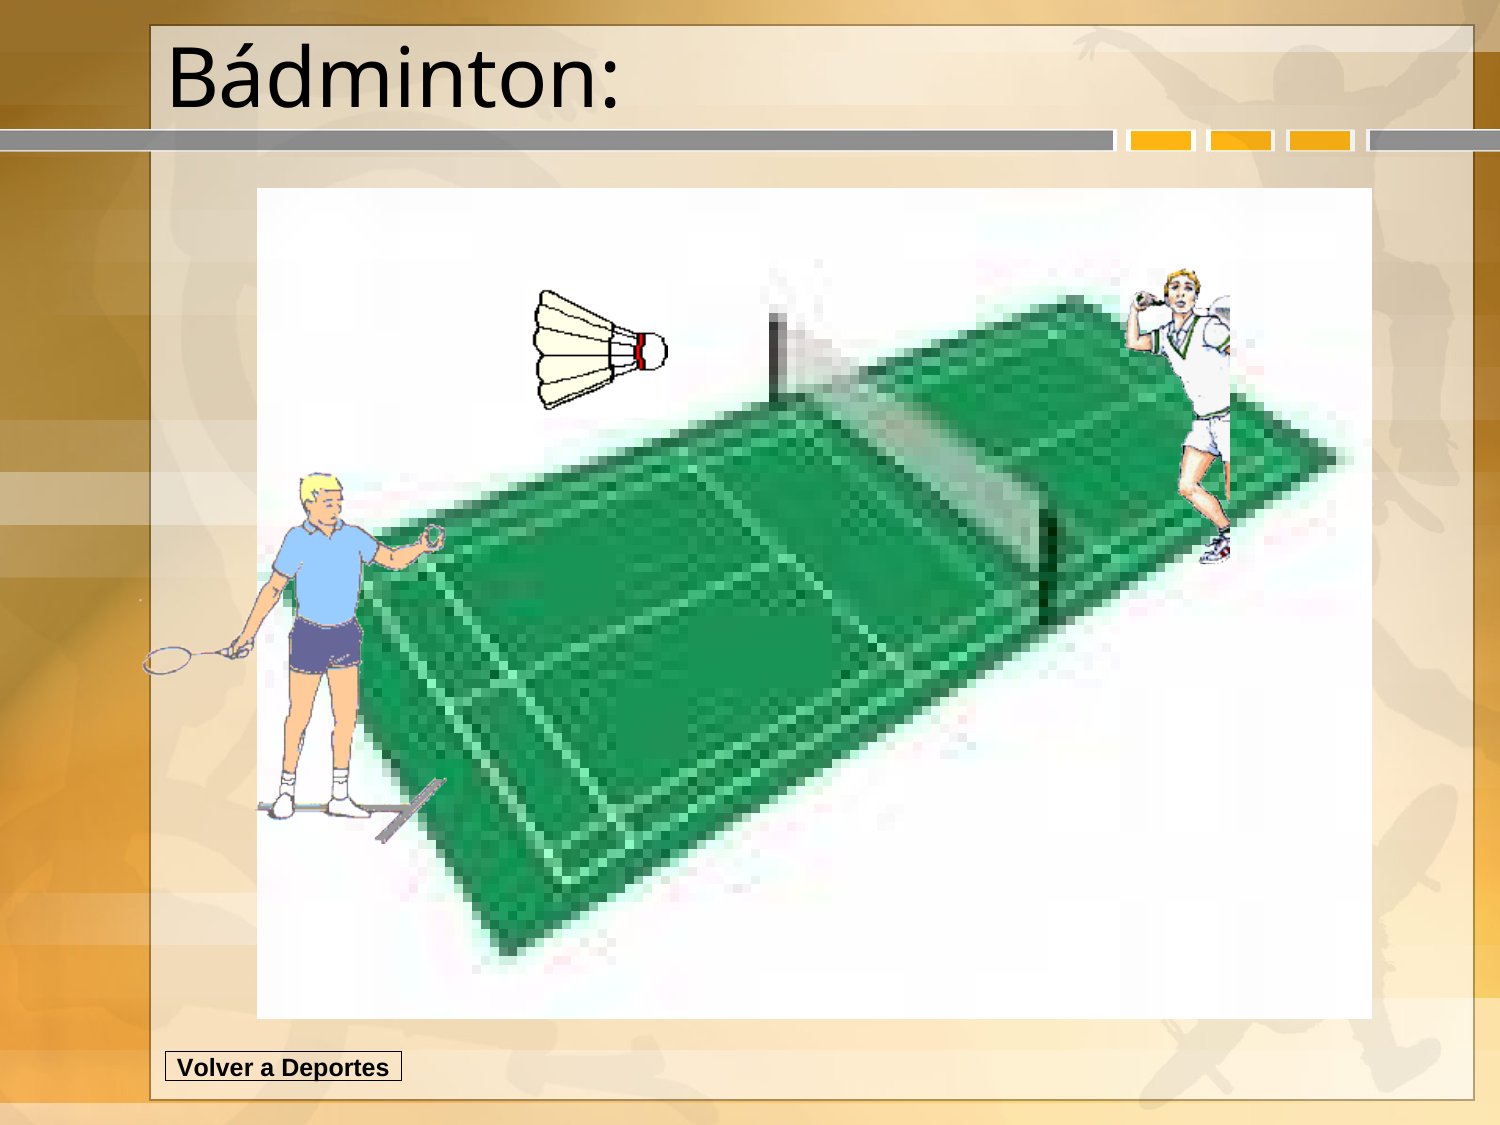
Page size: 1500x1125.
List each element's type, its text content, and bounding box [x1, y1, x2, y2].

title Bádminton: [149, 0, 1463, 151]
picture [0, 0, 1500, 1125]
text_box Volver a Deportes [165, 1051, 402, 1081]
list [149, 162, 1463, 1051]
